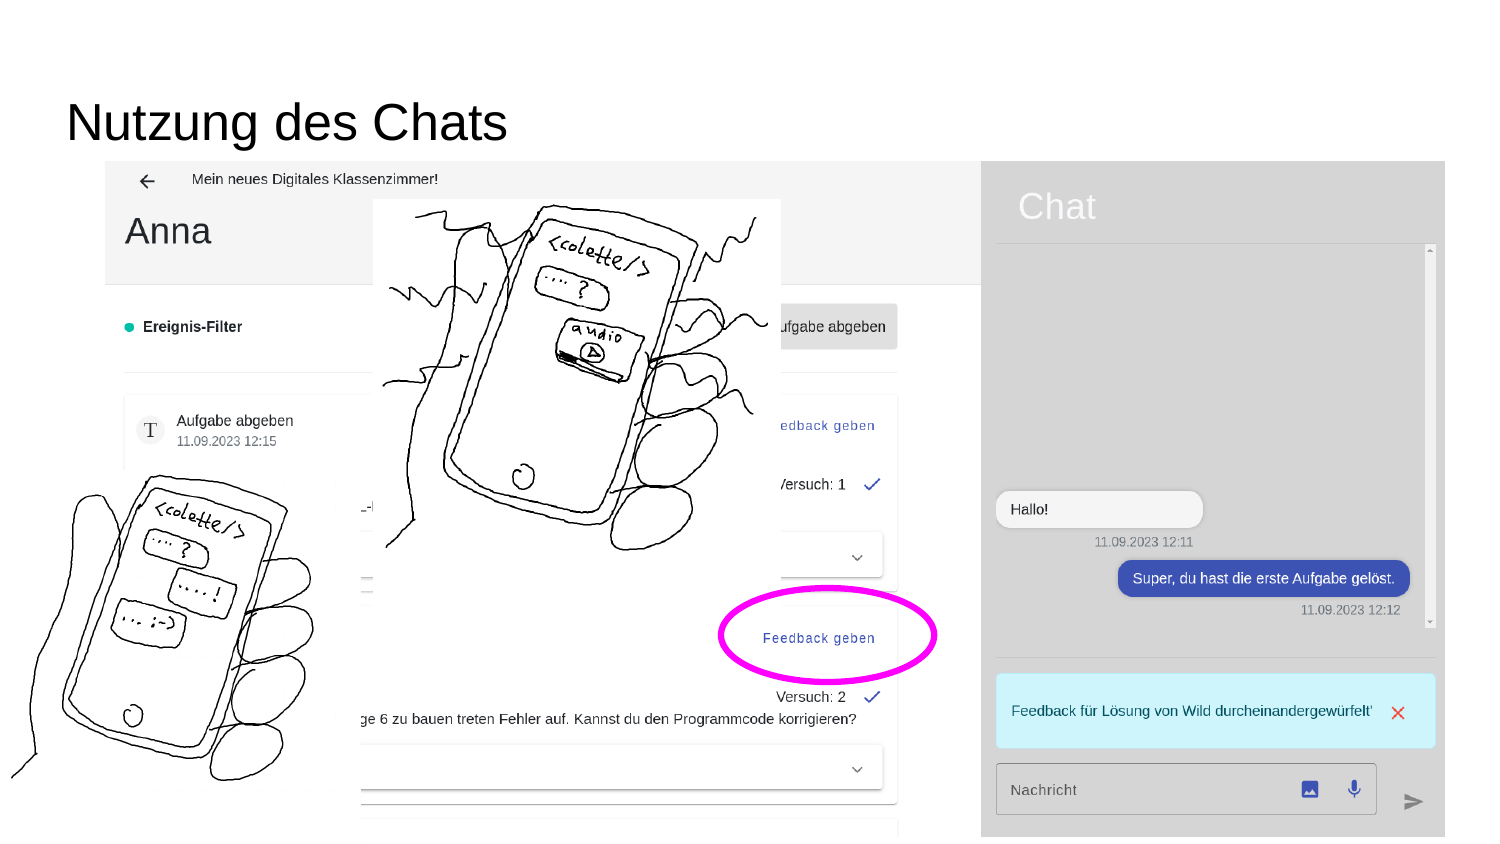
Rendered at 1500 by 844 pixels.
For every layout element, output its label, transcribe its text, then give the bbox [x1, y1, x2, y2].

picture [0, 167, 1445, 844]
title Nutzung des Chats [51, 72, 1449, 167]
